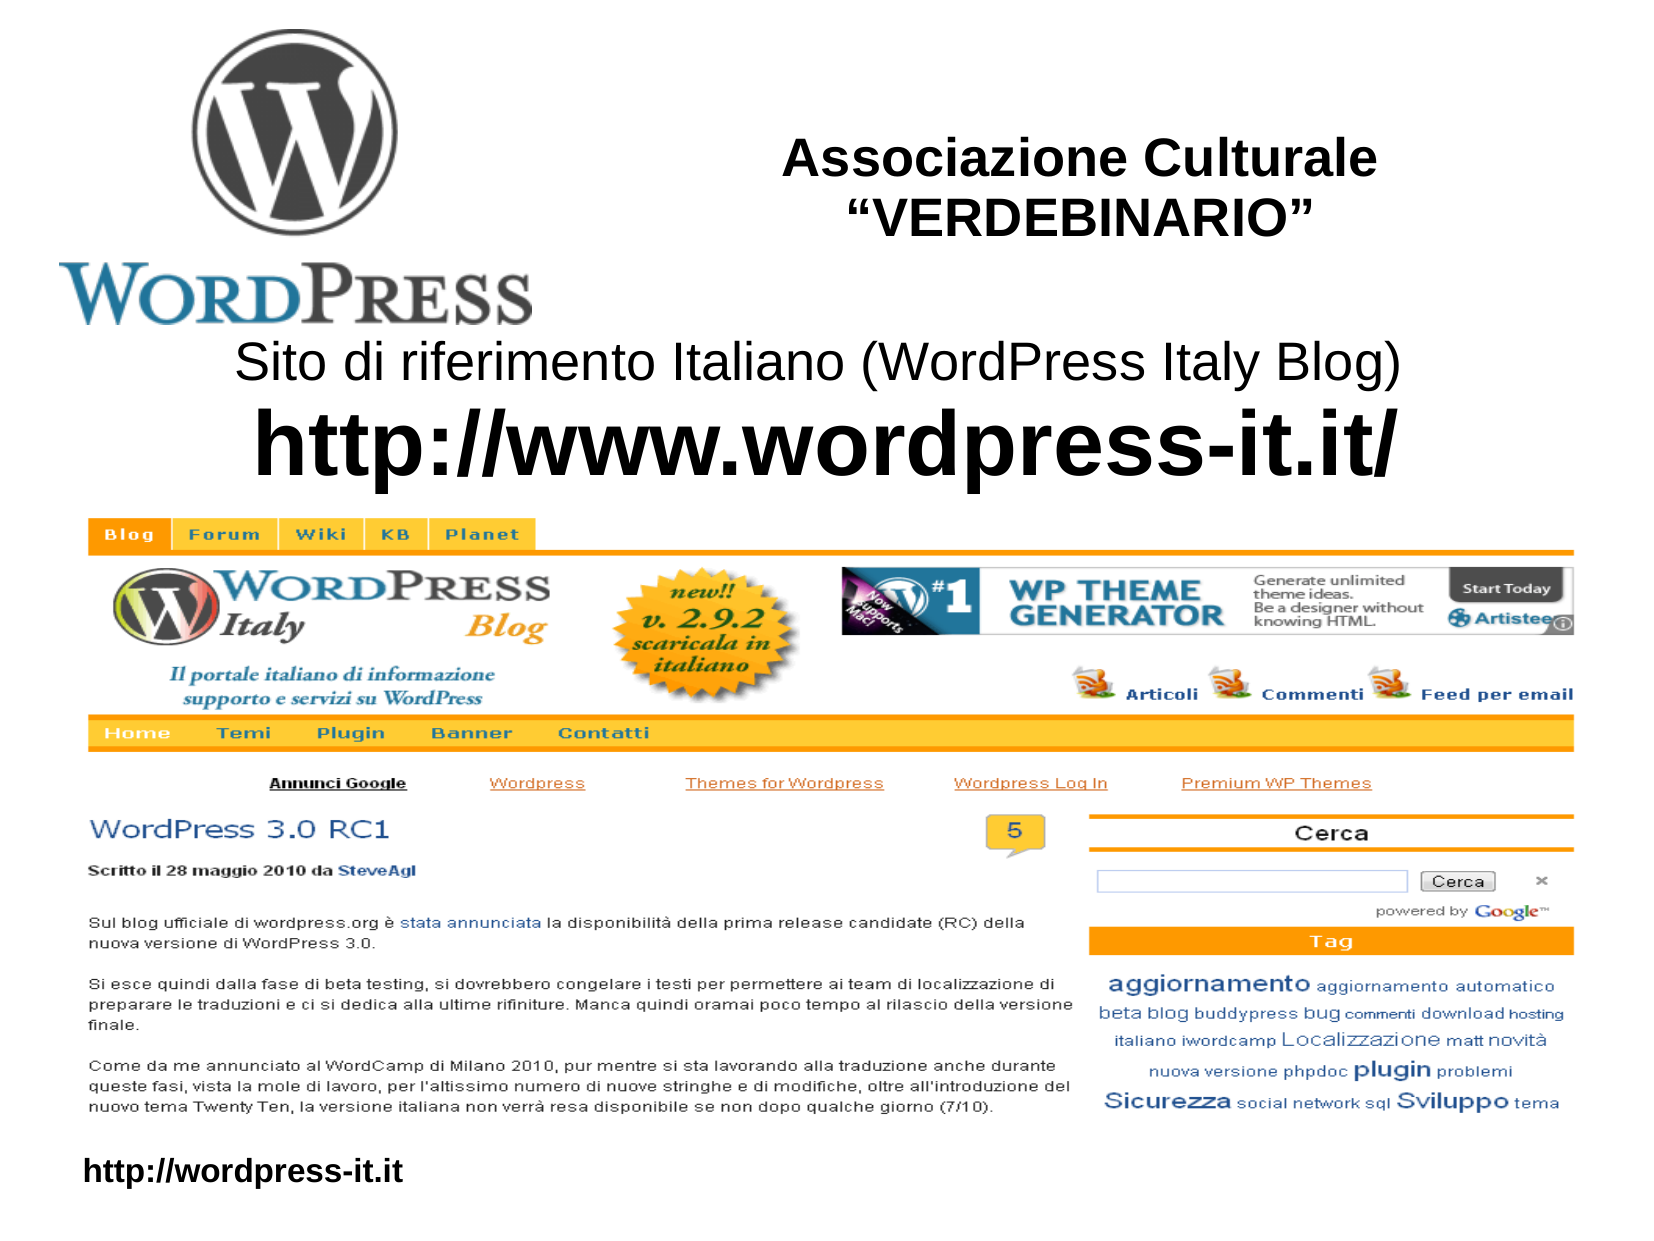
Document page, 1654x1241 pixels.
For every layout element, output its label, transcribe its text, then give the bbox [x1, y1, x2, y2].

title Associazione Culturale “VERDEBINARIO” [590, 50, 1571, 325]
picture [76, 508, 1593, 1123]
picture [59, 29, 532, 325]
subtitle Sito di riferimento Italiano (WordPress Italy Blog) http://www.wordpress-it.it/ [82, 331, 1571, 495]
title http://wordpress-it.it [82, 1123, 1063, 1221]
